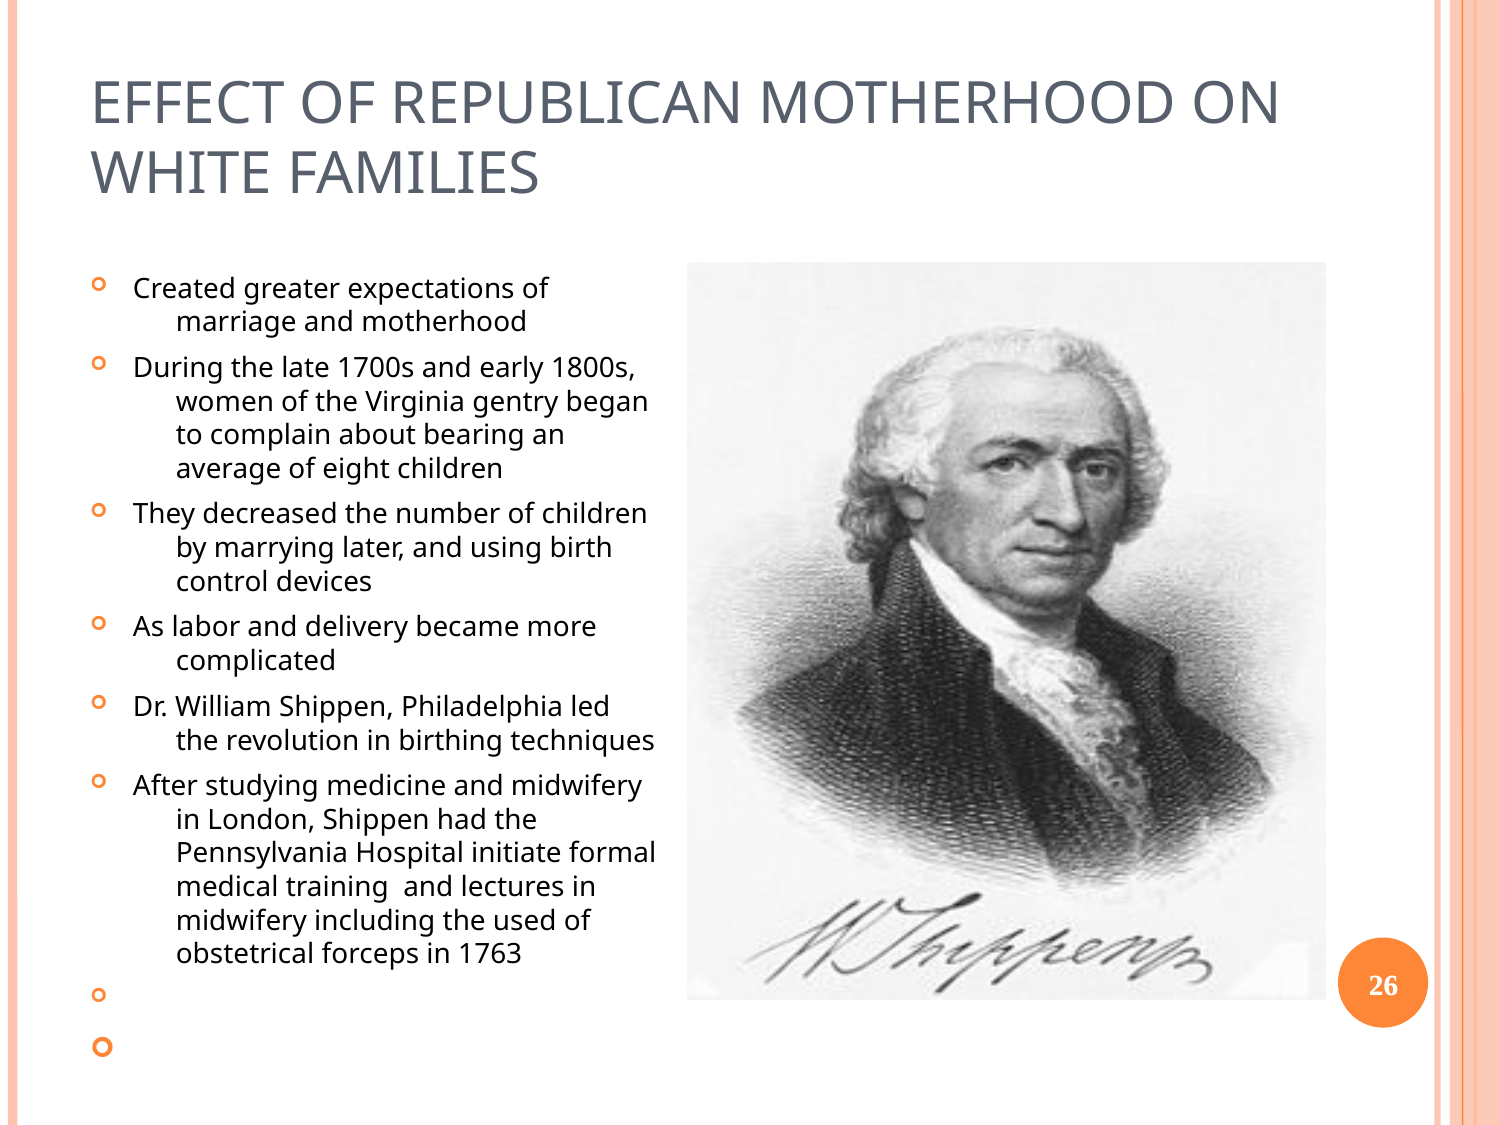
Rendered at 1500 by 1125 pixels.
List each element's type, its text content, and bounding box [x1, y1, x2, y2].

list Created greater expectations of marriage and motherhood During the late 1700s and early 1800s, women of the Virginia gentry began to complain about bearing an average of eight children They decreased the number of children by marrying later, and using birth control devices As labor and delivery became more complicated Dr. William Shippen, Philadelphia led the revolution in birthing techniques After studying medicine and midwifery in London, Shippen had the Pennsylvania Hospital initiate formal medical training and lectures in midwifery including the used of obstetrical forceps in 1763 [75, 262, 676, 1013]
title Effect of Republican Motherhood on White Families [75, 45, 1300, 213]
picture [687, 262, 1326, 1000]
text_box [1333, 940, 1434, 1027]
